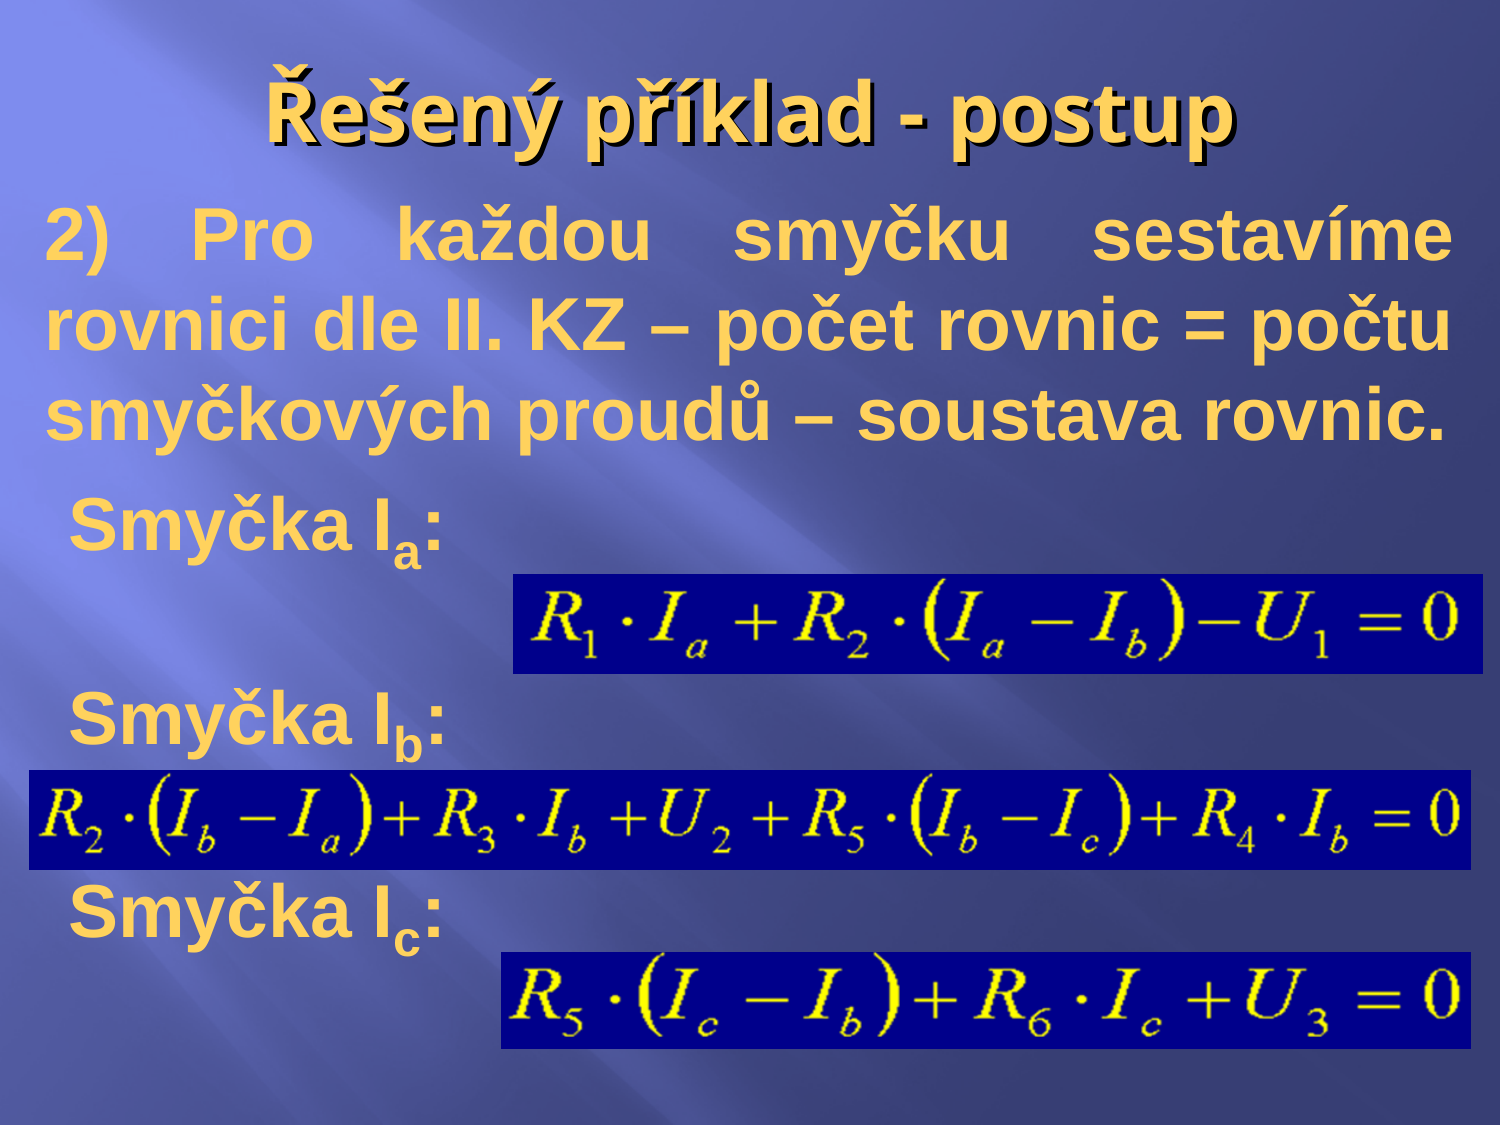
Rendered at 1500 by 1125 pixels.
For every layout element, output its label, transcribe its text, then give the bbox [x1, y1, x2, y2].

text_box Smyčka Ia: Smyčka Ib: Smyčka Ic: [53, 467, 1459, 770]
picture [29, 770, 1471, 870]
picture [501, 952, 1471, 1049]
title Řešený příklad - postup [75, 45, 1426, 172]
text_box Smyčka Ia: Smyčka Ib: Smyčka Ic: [53, 870, 1459, 1083]
text_box 2) Pro každou smyčku sestavíme rovnici dle II. KZ – počet rovnic = počtu smyčkových proudů – soustava rovnic. [29, 172, 1471, 469]
picture [513, 574, 1483, 674]
